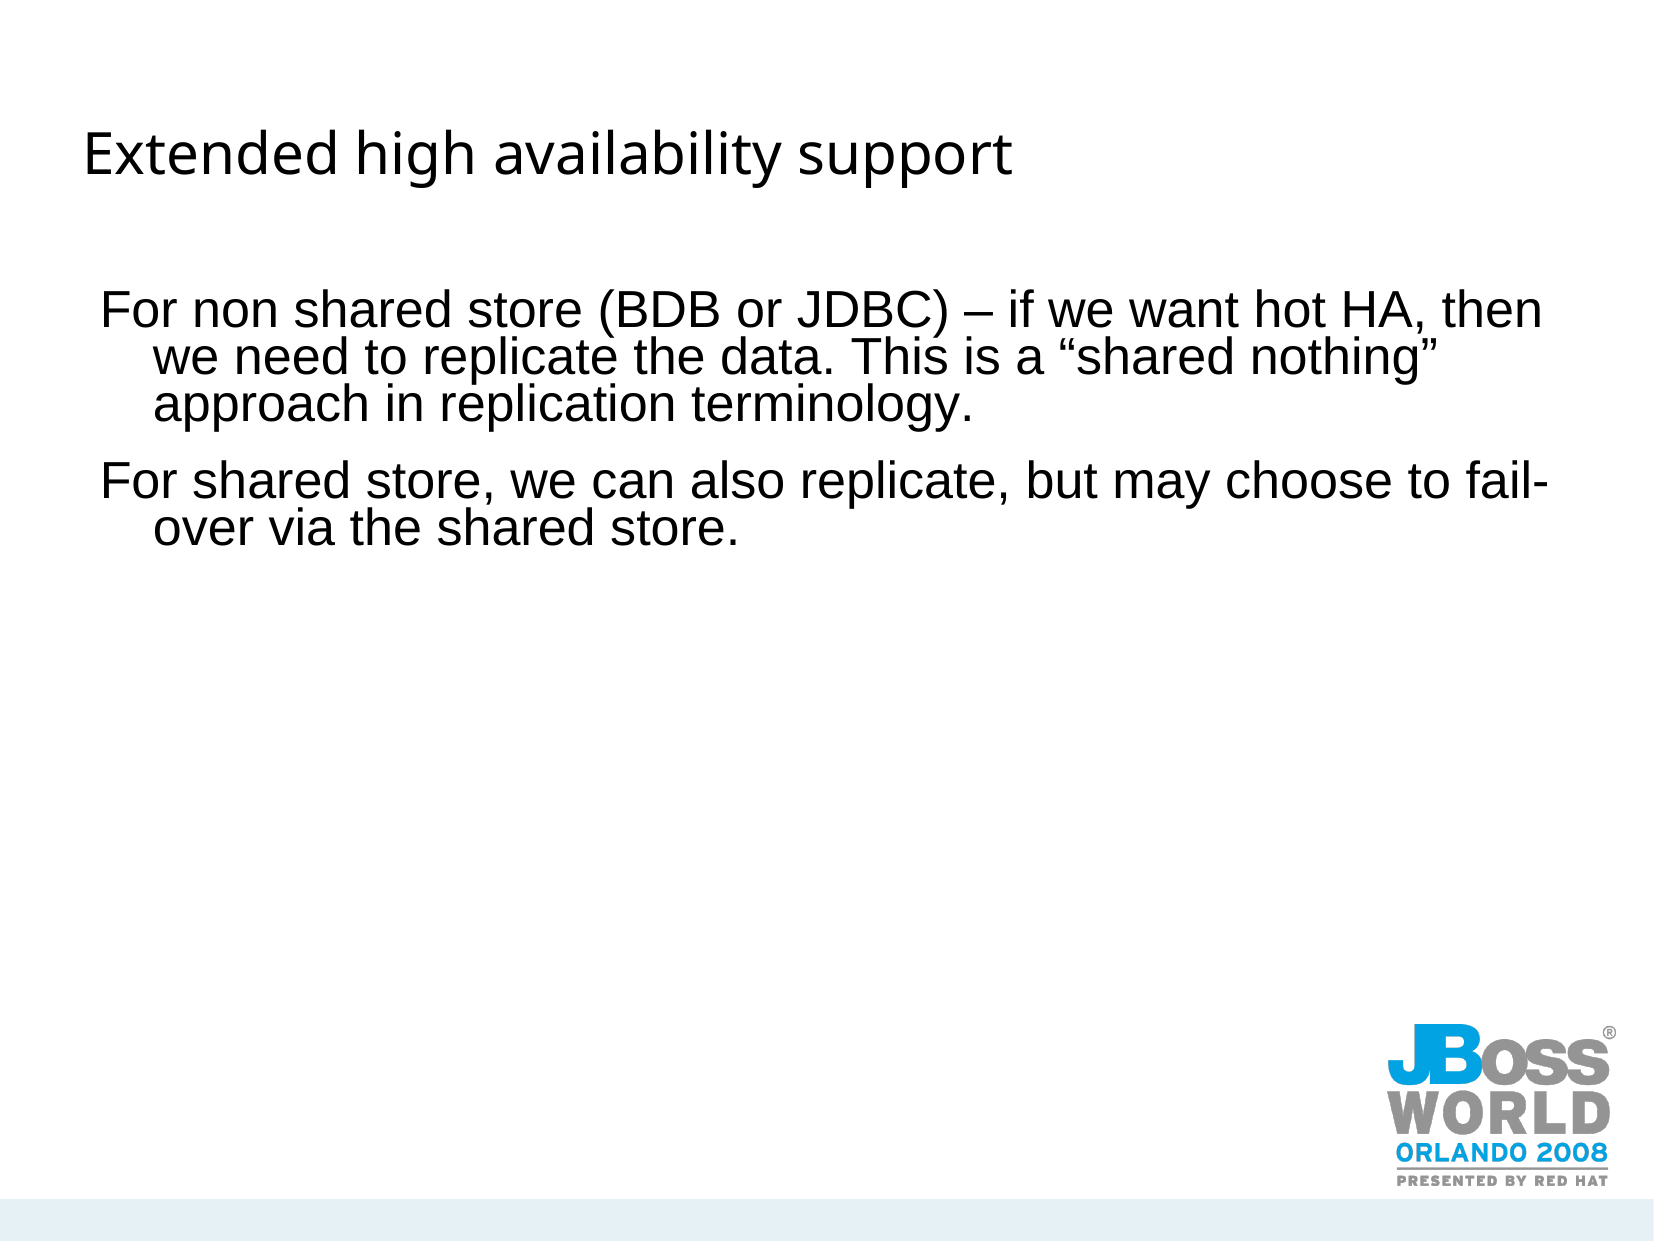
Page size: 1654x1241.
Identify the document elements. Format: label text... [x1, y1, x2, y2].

picture [0, 1199, 1654, 1241]
picture [1387, 1024, 1616, 1186]
title Extended high availability support [82, 56, 1571, 249]
list For non shared store (BDB or JDBC) – if we want hot HA, then we need to replicate the data. This is a “shared nothing” approach in replication terminology. For shared store, we can also replicate, but may choose to fail-over via the shared store. [82, 290, 1571, 1094]
